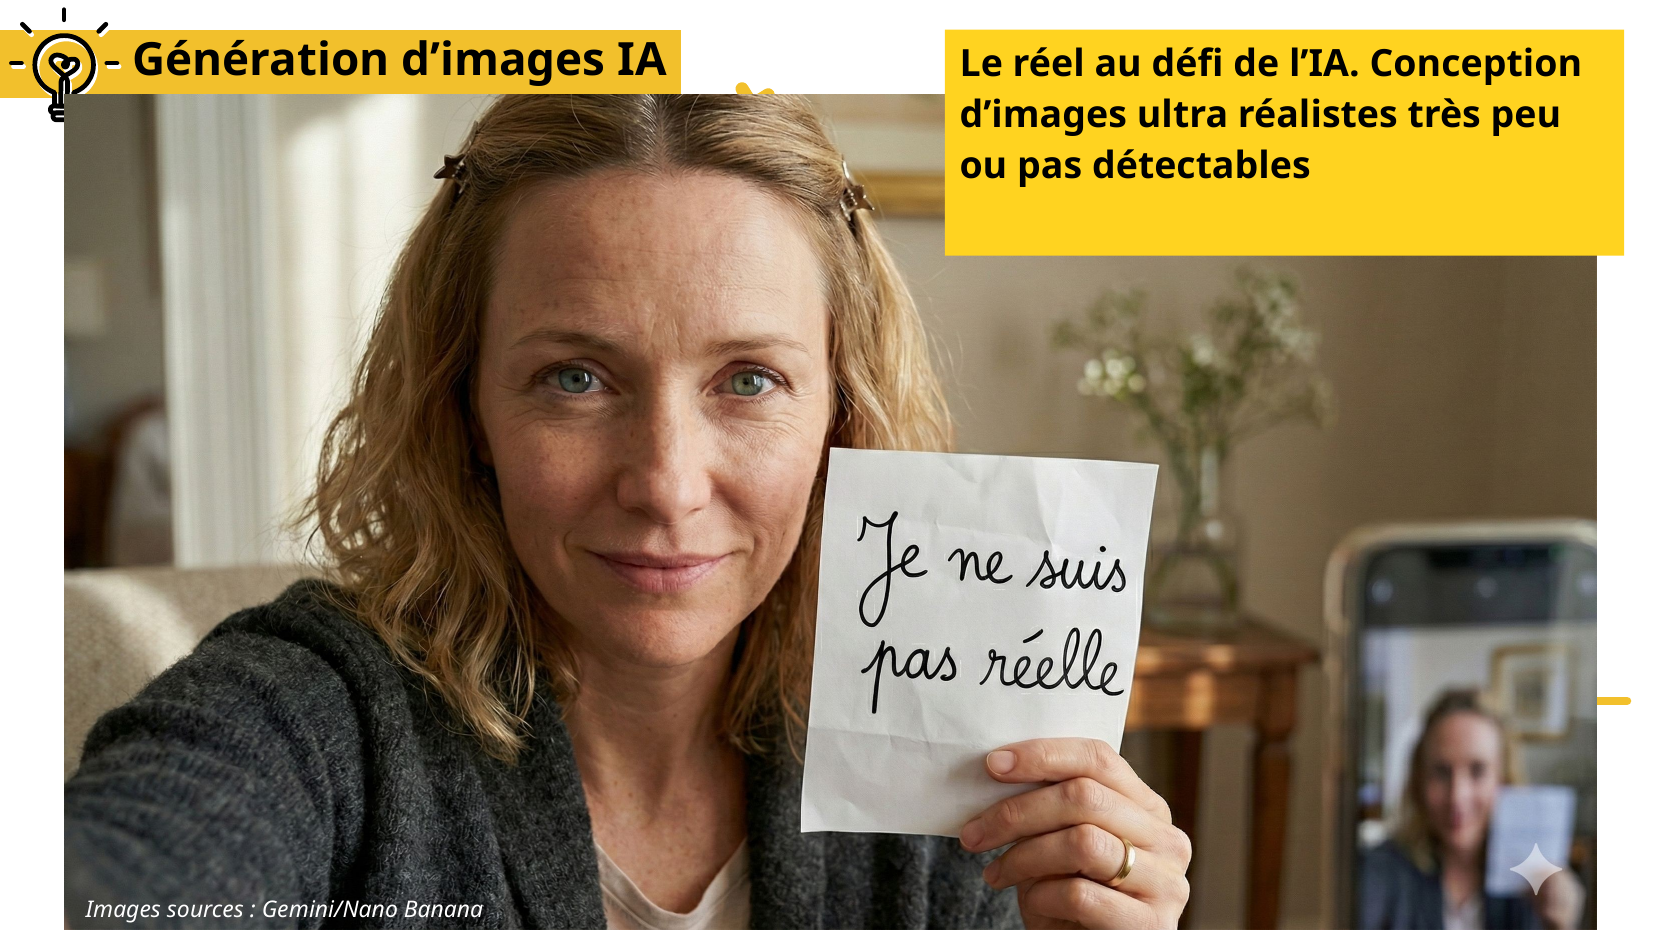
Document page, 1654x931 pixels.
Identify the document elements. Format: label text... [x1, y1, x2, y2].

text_box Images sources : Gemini/Nano Banana [70, 885, 573, 931]
picture [64, 94, 1597, 930]
text_box Le réel au défi de l’IA. Conception d’images ultra réalistes très peu ou pas détectables [944, 29, 1625, 256]
subtitle Génération d’images IA [132, 17, 677, 94]
